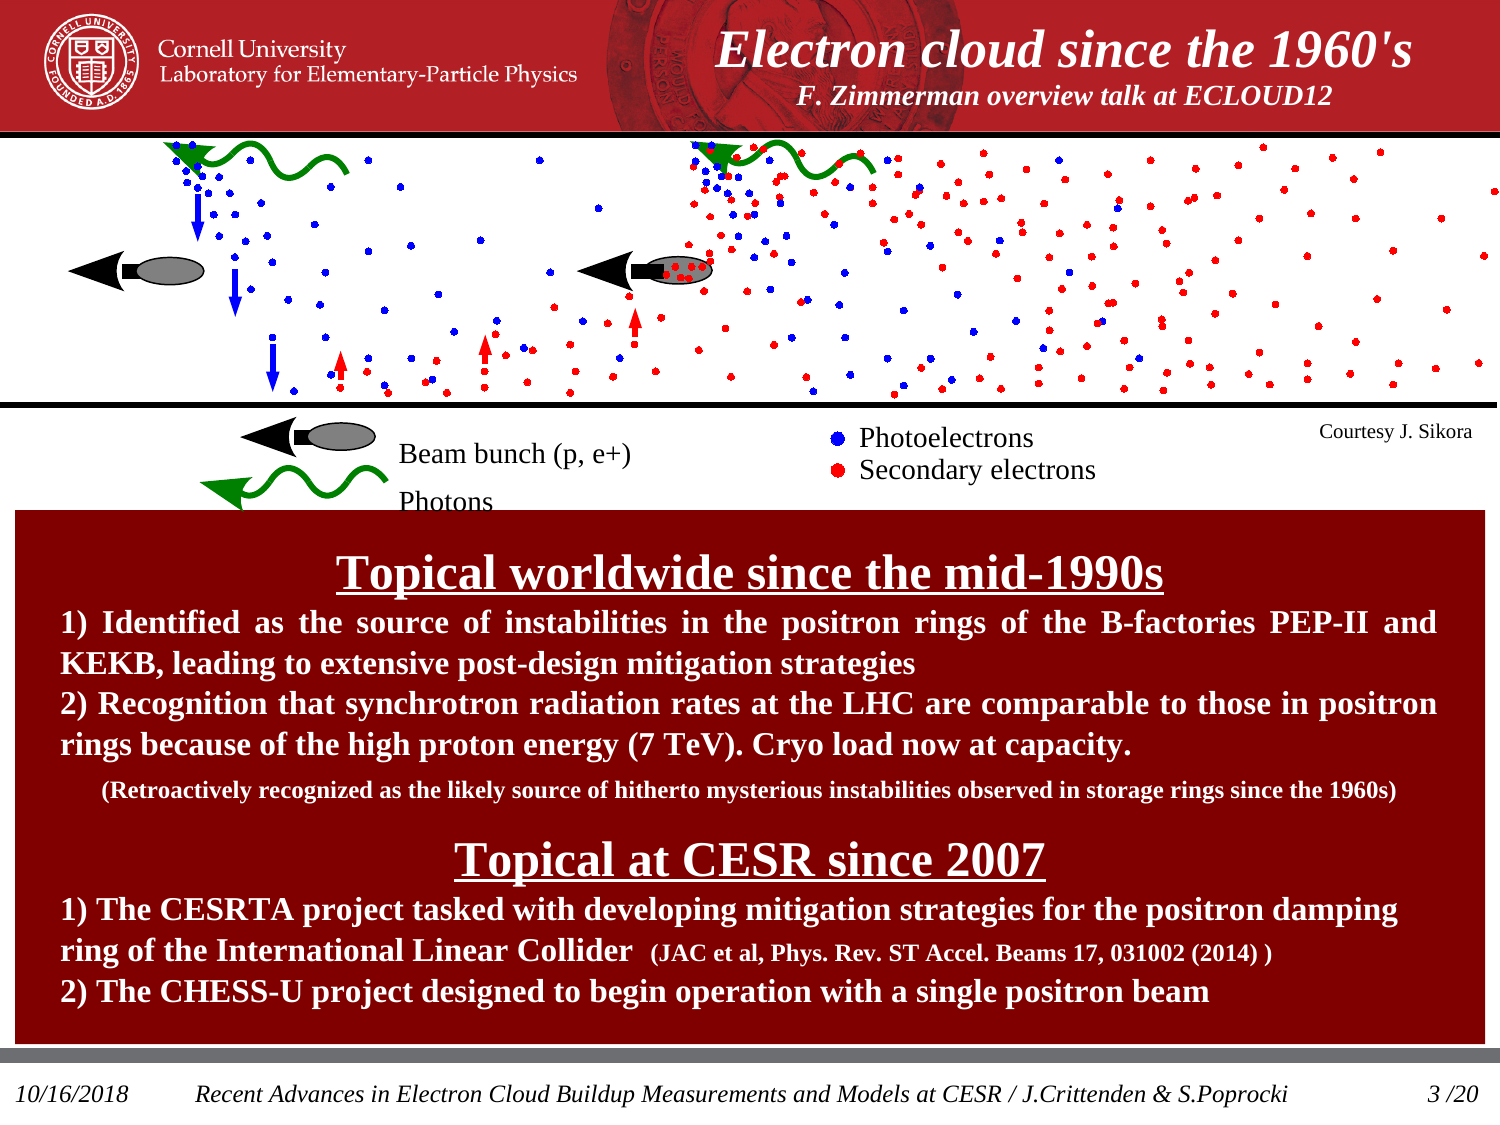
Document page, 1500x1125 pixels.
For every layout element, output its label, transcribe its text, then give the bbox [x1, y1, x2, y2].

text_box [616, 354, 624, 362]
text_box [690, 200, 698, 208]
text_box [891, 391, 898, 399]
text_box [1346, 370, 1354, 378]
text_box [744, 211, 758, 220]
text_box [976, 374, 984, 382]
text_box [900, 382, 908, 389]
text_box [1480, 252, 1488, 260]
text_box [657, 314, 665, 322]
text_box [327, 183, 335, 191]
text_box [1280, 186, 1288, 194]
text_box [1179, 289, 1187, 296]
text_box [364, 354, 372, 362]
text_box [1234, 236, 1242, 244]
text_box [788, 259, 796, 266]
text_box [685, 241, 693, 248]
text_box [917, 364, 925, 372]
text_box [566, 341, 574, 349]
text_box [1245, 370, 1253, 378]
text_box [1329, 154, 1337, 162]
text_box [766, 286, 774, 293]
text_box [1373, 295, 1381, 303]
text_box [1315, 322, 1323, 330]
text_box [566, 389, 574, 397]
text_box [797, 296, 812, 306]
text_box [1234, 161, 1242, 169]
text_box [692, 141, 700, 149]
text_box [948, 376, 956, 384]
text_box [231, 211, 239, 218]
text_box [706, 213, 714, 220]
text_box [1352, 215, 1360, 222]
text_box [1120, 337, 1128, 345]
text_box [1389, 247, 1397, 255]
text_box [835, 301, 843, 309]
text_box [205, 189, 212, 197]
text_box [701, 179, 710, 194]
text_box [1023, 166, 1030, 173]
text_box [422, 376, 436, 386]
text_box [938, 385, 946, 393]
text_box [1163, 369, 1171, 377]
text_box [900, 307, 908, 314]
text_box [809, 387, 817, 395]
text_box [713, 163, 721, 171]
text_box [1291, 165, 1299, 172]
text_box [1352, 338, 1360, 346]
text_box [1206, 363, 1214, 371]
text_box [1066, 269, 1073, 276]
text_box [572, 368, 580, 375]
text_box [1185, 269, 1193, 277]
text_box [830, 221, 838, 229]
text_box [1083, 221, 1091, 229]
text_box [760, 146, 767, 153]
text_box [523, 378, 531, 386]
text_box [364, 156, 372, 164]
text_box [1109, 224, 1117, 232]
text_box [835, 160, 843, 168]
text_box [943, 192, 950, 200]
text_box [1377, 148, 1384, 156]
text_box [290, 387, 298, 395]
text_box [1114, 196, 1123, 212]
text_box [743, 287, 751, 295]
text_box [231, 253, 239, 261]
text_box [172, 141, 180, 149]
text_box [226, 189, 234, 197]
text_box [194, 184, 202, 192]
text_box [284, 296, 292, 304]
text_box [788, 334, 796, 342]
text_box [1307, 209, 1315, 217]
text_box [189, 141, 196, 149]
text_box [1176, 277, 1183, 285]
text_box [520, 344, 528, 352]
text_box [1046, 326, 1054, 334]
title Electron cloud since the 1960's F. Zimmerman overview talk at ECLOUD12 [630, 0, 1500, 132]
text_box [269, 334, 276, 341]
text_box [172, 157, 180, 165]
text_box [1207, 381, 1215, 389]
text_box [1185, 337, 1192, 344]
text_box [481, 368, 489, 375]
text_box [722, 325, 729, 332]
text_box [579, 317, 587, 325]
text_box [890, 216, 898, 223]
text_box [997, 194, 1005, 202]
text_box [1158, 315, 1166, 330]
text_box [316, 301, 324, 309]
text_box Courtesy J. Sikora [1304, 412, 1488, 451]
text_box [242, 237, 250, 245]
picture [0, 0, 630, 132]
text_box [992, 250, 1000, 258]
text_box [970, 328, 978, 336]
text_box [857, 149, 865, 157]
text_box [182, 167, 190, 175]
text_box [1045, 307, 1053, 315]
text_box [1104, 170, 1112, 178]
text_box [1147, 202, 1155, 210]
text_box [1056, 347, 1064, 355]
text_box [718, 172, 732, 180]
text_box [733, 154, 741, 161]
text_box [927, 355, 935, 363]
text_box [798, 149, 806, 157]
text_box [770, 341, 778, 349]
text_box [1395, 359, 1403, 367]
text_box [1350, 175, 1358, 183]
text_box [450, 328, 458, 336]
text_box [702, 167, 710, 175]
text_box [802, 373, 810, 381]
text_box [1184, 194, 1198, 205]
text_box [980, 198, 988, 205]
text_box [1266, 381, 1274, 388]
text_box [1163, 240, 1171, 248]
text_box [830, 431, 844, 446]
text_box [1192, 165, 1200, 173]
text_box [690, 157, 700, 171]
text_box [1058, 285, 1066, 293]
text_box [434, 291, 442, 298]
text_box [1272, 301, 1279, 308]
text_box [695, 346, 703, 354]
text_box [1110, 242, 1118, 250]
text_box [905, 210, 913, 218]
text_box [1213, 192, 1221, 199]
text_box [307, 422, 376, 451]
text_box [1055, 156, 1063, 164]
text_box [625, 292, 633, 300]
text_box [604, 319, 612, 327]
text_box [609, 373, 617, 381]
text_box Topical worldwide since the mid-1990s 1) Identified as the source of instabilities in the positron rings of the B-factories PEP-II and KEKB, leading to extensive post-design mitigation strategies 2) Recognition that synchrotron radiation rates at the LHC are comparable to those in positron rings because of the high proton energy (7 TeV). Cryo load now at capacity. (Retroactively recognized as the likely source of hitherto mysterious instabilities observed in storage rings since the 1960s) Topical at CESR since 2007 1) The CESRTA project tasked with developing mitigation strategies for the positron damping ring of the International Linear Collider (JAC et al, Phys. Rev. ST Accel. Beams 17, 031002 (2014) ) 2) The CHESS-U project designed to begin operation with a single positron beam [15, 510, 1486, 1045]
text_box [257, 199, 265, 207]
text_box [1104, 299, 1117, 307]
text_box [750, 143, 758, 151]
text_box [1186, 360, 1194, 368]
text_box [1094, 317, 1106, 327]
text_box [648, 256, 714, 284]
text_box [841, 334, 849, 341]
text_box [215, 232, 223, 240]
text_box [761, 237, 769, 245]
text_box [1158, 226, 1166, 234]
text_box [1045, 253, 1053, 261]
text_box [550, 303, 558, 311]
text_box [706, 141, 716, 154]
text_box [894, 171, 902, 178]
text_box [1120, 385, 1128, 393]
text_box [745, 189, 753, 197]
text_box [363, 368, 371, 376]
text_box [954, 291, 962, 299]
text_box [443, 389, 451, 397]
text_box [1211, 310, 1219, 318]
text_box [846, 183, 854, 191]
text_box [751, 199, 759, 207]
text_box [917, 221, 925, 229]
text_box [980, 149, 988, 157]
text_box [1083, 342, 1091, 350]
text_box [1389, 381, 1397, 388]
text_box [1088, 253, 1096, 261]
text_box [1159, 387, 1167, 394]
text_box [263, 232, 271, 240]
text_box [502, 351, 510, 359]
text_box [831, 178, 839, 186]
text_box [1040, 200, 1048, 207]
text_box [210, 211, 218, 219]
text_box [729, 211, 737, 219]
text_box [727, 373, 735, 381]
text_box [1135, 354, 1143, 362]
text_box [939, 264, 946, 272]
text_box [1019, 228, 1027, 236]
text_box [1211, 256, 1219, 264]
text_box [728, 246, 736, 253]
text_box [821, 210, 829, 218]
text_box [912, 183, 924, 199]
text_box [477, 236, 485, 244]
text_box [536, 156, 544, 164]
text_box [960, 199, 968, 207]
text_box [381, 306, 389, 314]
text_box [365, 247, 372, 255]
text_box [321, 269, 329, 277]
text_box [1304, 375, 1312, 383]
text_box [987, 353, 995, 361]
text_box [546, 268, 554, 276]
text_box [1491, 188, 1499, 195]
text_box [724, 189, 735, 204]
text_box [880, 239, 888, 247]
text_box [481, 384, 489, 392]
text_box [1303, 252, 1311, 260]
text_box [1126, 364, 1134, 371]
text_box [770, 250, 778, 258]
text_box [397, 183, 404, 191]
text_box [869, 199, 877, 207]
text_box [135, 257, 204, 285]
text_box [194, 162, 202, 170]
text_box [766, 156, 774, 164]
text_box [268, 258, 276, 266]
text_box [1088, 282, 1096, 290]
text_box [1078, 374, 1085, 382]
text_box [1255, 215, 1263, 223]
text_box [529, 346, 537, 354]
text_box [493, 317, 501, 325]
text_box [884, 355, 892, 363]
text_box [407, 242, 415, 250]
text_box [1061, 176, 1069, 183]
text_box [1039, 344, 1047, 352]
text_box [1259, 143, 1267, 151]
text_box [1475, 359, 1483, 367]
text_box [1131, 280, 1139, 288]
text_box [884, 248, 892, 255]
text_box [783, 232, 790, 240]
text_box [1256, 349, 1263, 357]
text_box [1432, 365, 1440, 372]
text_box [407, 355, 415, 362]
text_box [652, 367, 660, 375]
text_box [381, 381, 392, 397]
text_box [750, 253, 758, 261]
text_box [894, 155, 902, 162]
text_box [246, 156, 254, 164]
text_box [706, 249, 713, 257]
text_box [433, 357, 441, 365]
text_box [1437, 215, 1445, 223]
text_box [183, 179, 191, 186]
text_box [772, 172, 789, 186]
text_box [954, 228, 962, 236]
text_box [964, 237, 972, 245]
text_box [631, 341, 638, 348]
text_box [1229, 290, 1237, 298]
text_box [215, 173, 223, 181]
text_box [492, 330, 500, 338]
text_box [735, 232, 742, 240]
text_box [810, 189, 818, 197]
text_box Photoelectrons Secondary electrons [844, 413, 1112, 494]
text_box [322, 333, 330, 341]
text_box [1035, 364, 1043, 371]
text_box [198, 172, 206, 180]
text_box [841, 269, 849, 277]
text_box [846, 371, 854, 379]
text_box [717, 232, 725, 239]
text_box [327, 371, 335, 379]
text_box [1012, 317, 1020, 325]
text_box [595, 204, 603, 212]
text_box [996, 237, 1004, 244]
text_box [1013, 275, 1021, 282]
text_box [831, 463, 844, 478]
text_box [1056, 229, 1064, 237]
text_box [713, 184, 721, 192]
text_box [311, 221, 319, 228]
text_box [700, 287, 708, 295]
text_box [1443, 306, 1451, 314]
text_box [937, 160, 945, 168]
text_box [869, 183, 877, 191]
text_box [1304, 359, 1312, 367]
text_box [985, 171, 993, 179]
text_box [776, 193, 784, 207]
text_box [884, 156, 892, 164]
text_box [735, 173, 742, 181]
text_box [926, 242, 934, 250]
text_box [247, 285, 255, 293]
text_box [1147, 156, 1155, 164]
text_box [1017, 219, 1025, 227]
text_box [1035, 380, 1043, 387]
text_box [954, 178, 962, 186]
text_box [997, 385, 1005, 393]
text_box [336, 384, 344, 392]
text_box Beam bunch (p, e+) Photons [383, 413, 647, 510]
